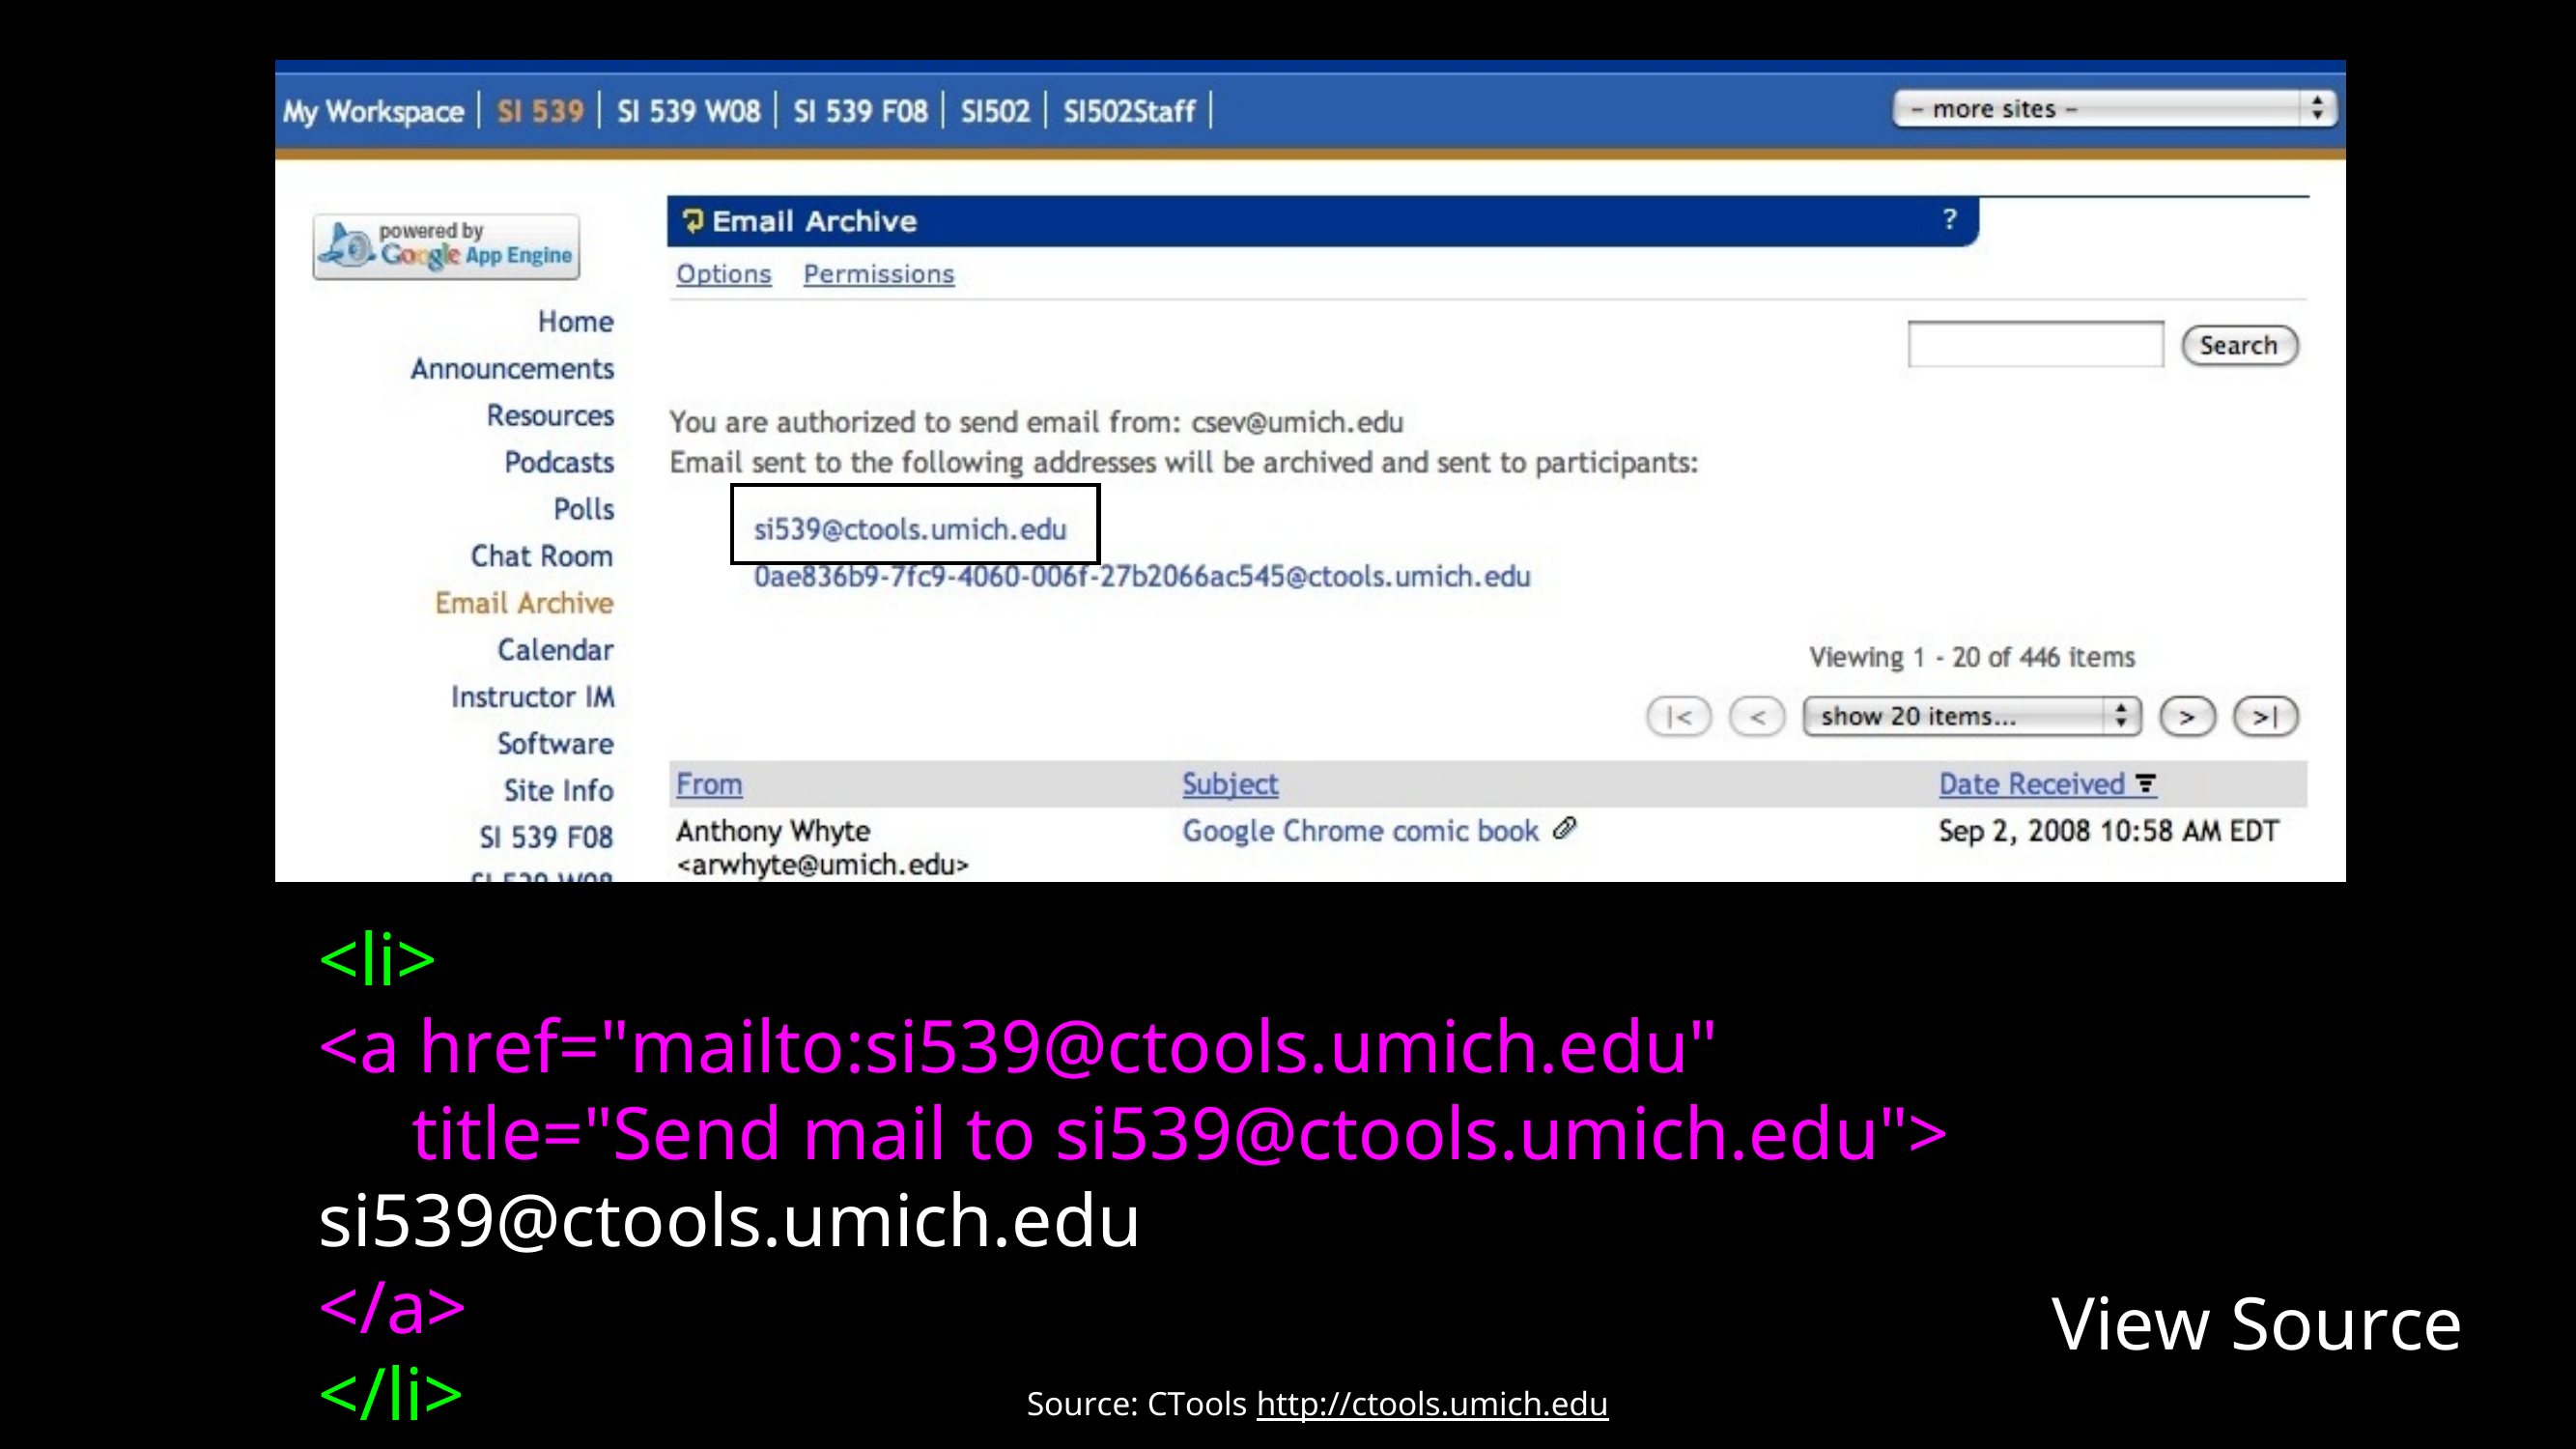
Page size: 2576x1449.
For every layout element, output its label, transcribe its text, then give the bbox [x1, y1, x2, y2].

picture [275, 60, 2346, 882]
text_box Source: CTools http://ctools.umich.edu [985, 1376, 1651, 1435]
text_box <li> <a href="mailto:si539@ctools.umich.edu" title="Send mail to si539@ctools.umich.edu"> si539@ctools.umich.edu </a> </li> [318, 918, 2136, 1431]
text_box View Source [2052, 1277, 2465, 1365]
